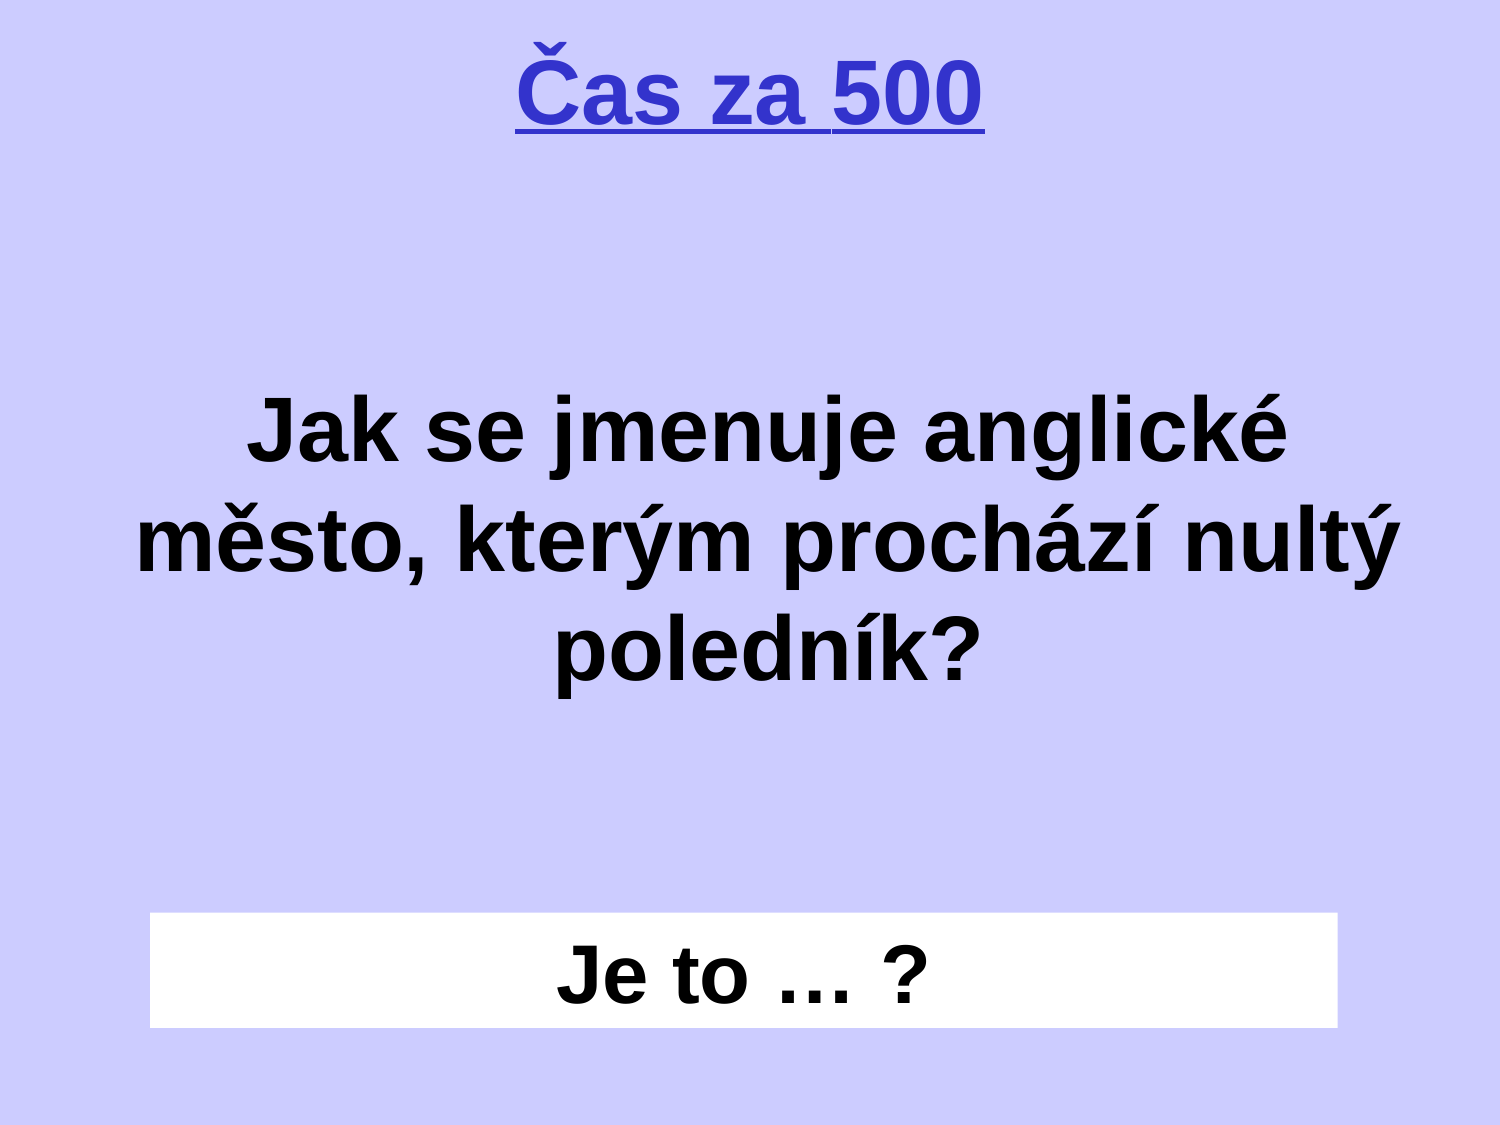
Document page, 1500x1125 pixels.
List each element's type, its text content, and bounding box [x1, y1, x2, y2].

text_box Je to … ? [150, 912, 1338, 1028]
text_box Jak se jmenuje anglické město, kterým prochází nultý poledník? [112, 361, 1426, 708]
text_box Čas za 500 [0, 24, 1500, 151]
